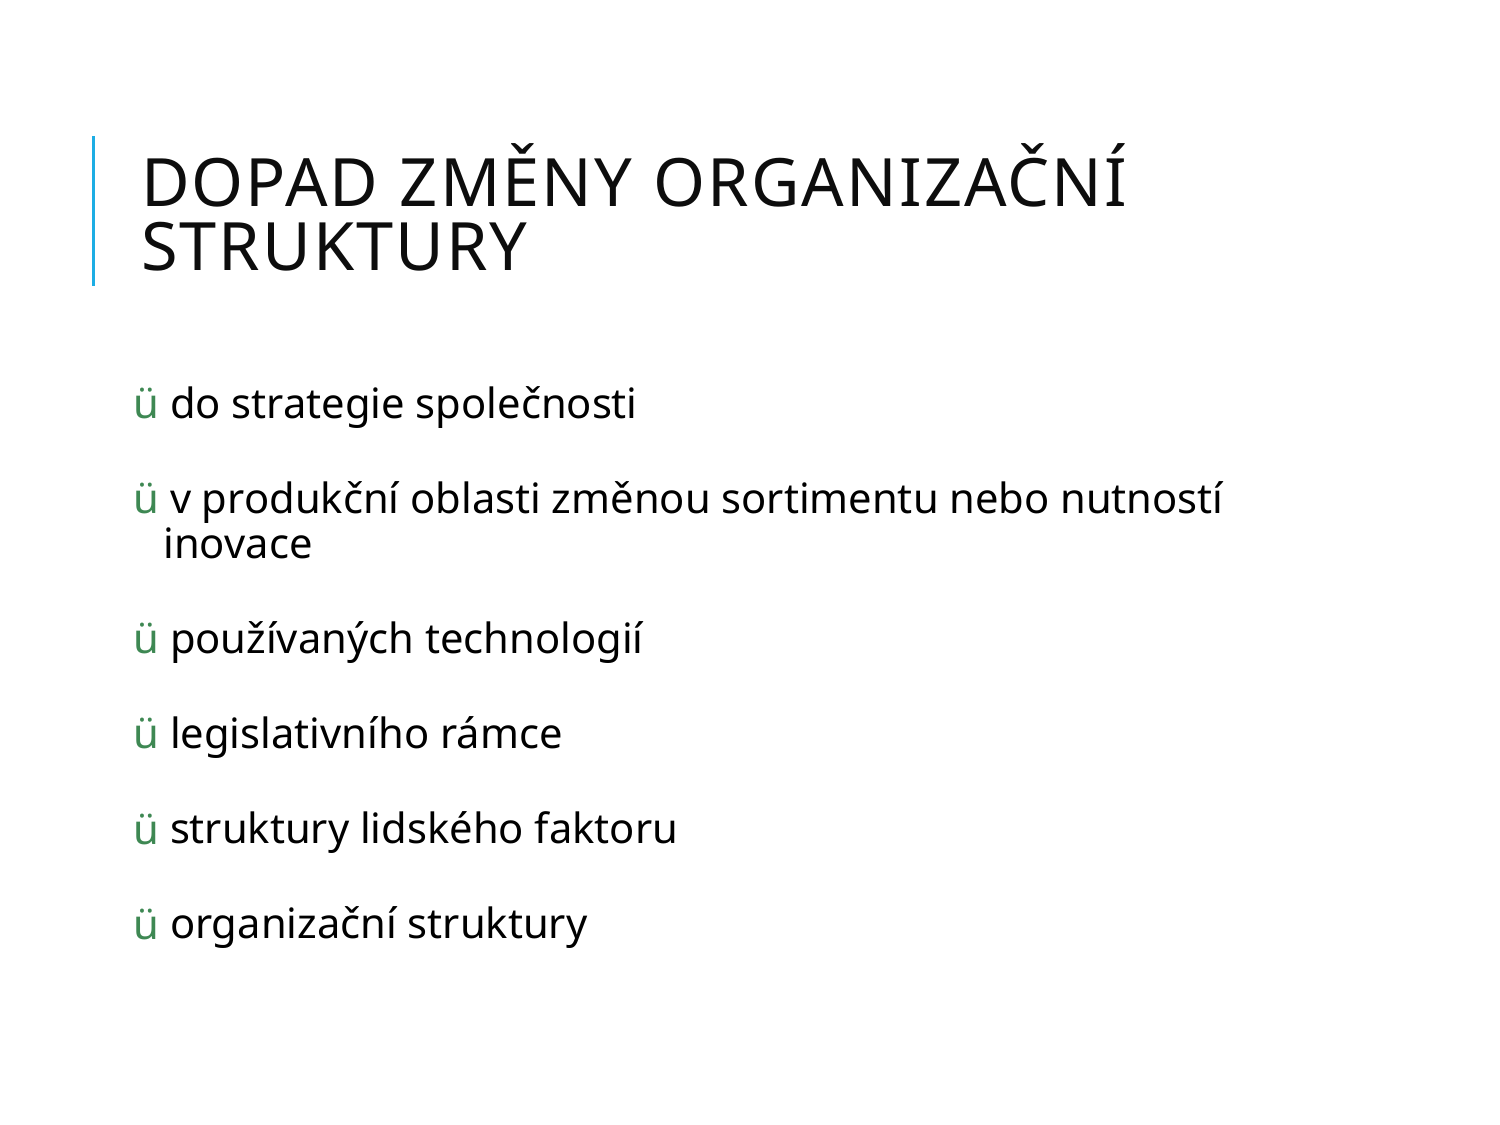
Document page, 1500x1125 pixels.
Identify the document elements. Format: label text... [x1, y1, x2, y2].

list do strategie společnosti v produkční oblasti změnou sortimentu nebo nutností inovace používaných technologií legislativního rámce struktury lidského faktoru organizační struktury [126, 375, 1322, 1036]
title Dopad změny organizační struktury [126, 96, 1322, 343]
